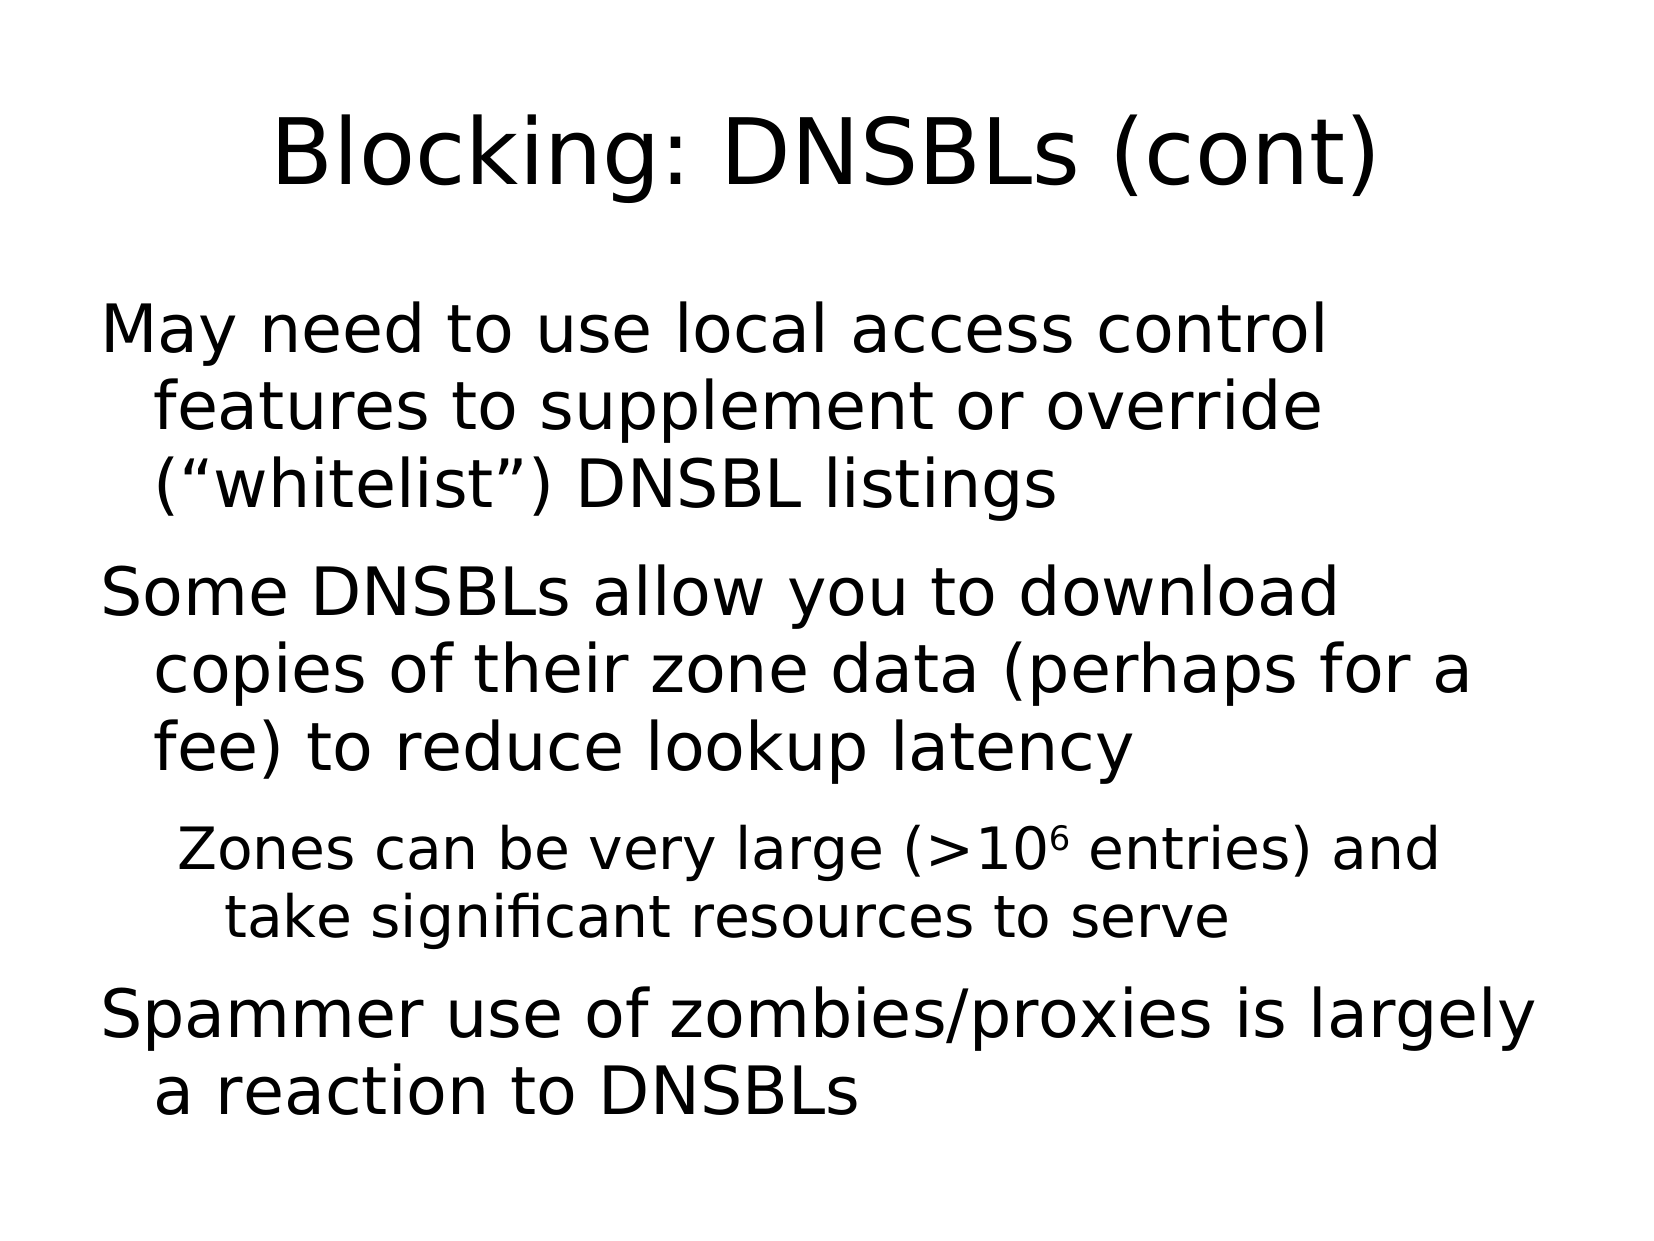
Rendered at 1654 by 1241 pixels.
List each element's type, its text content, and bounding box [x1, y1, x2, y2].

title Blocking: DNSBLs (cont) [82, 56, 1571, 250]
list May need to use local access control features to supplement or override (“whitelist”) DNSBL listings Some DNSBLs allow you to download copies of their zone data (perhaps for a fee) to reduce lookup latency Zones can be very large (>106 entries) and take significant resources to serve Spammer use of zombies/proxies is largely a reaction to DNSBLs [82, 290, 1571, 1133]
